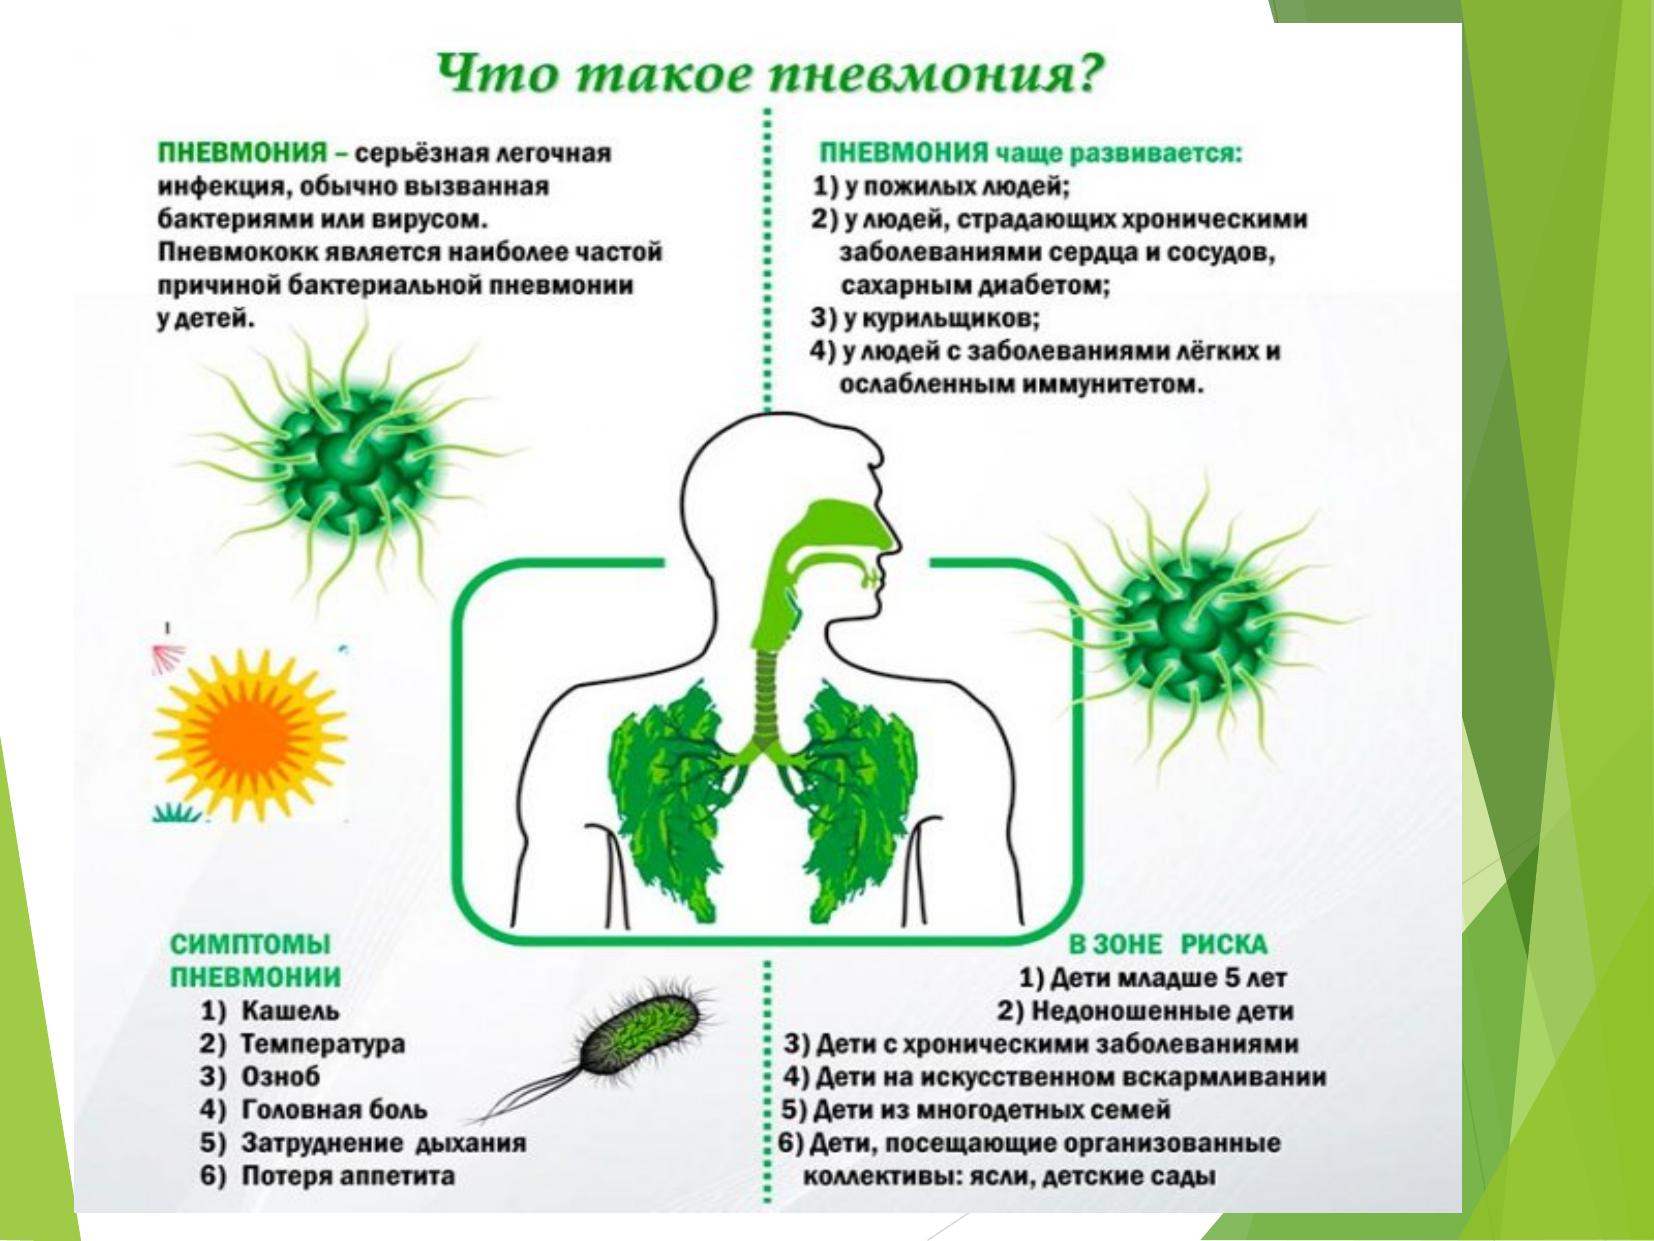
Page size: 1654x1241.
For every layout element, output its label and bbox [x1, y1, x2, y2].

picture [74, 23, 1462, 1213]
